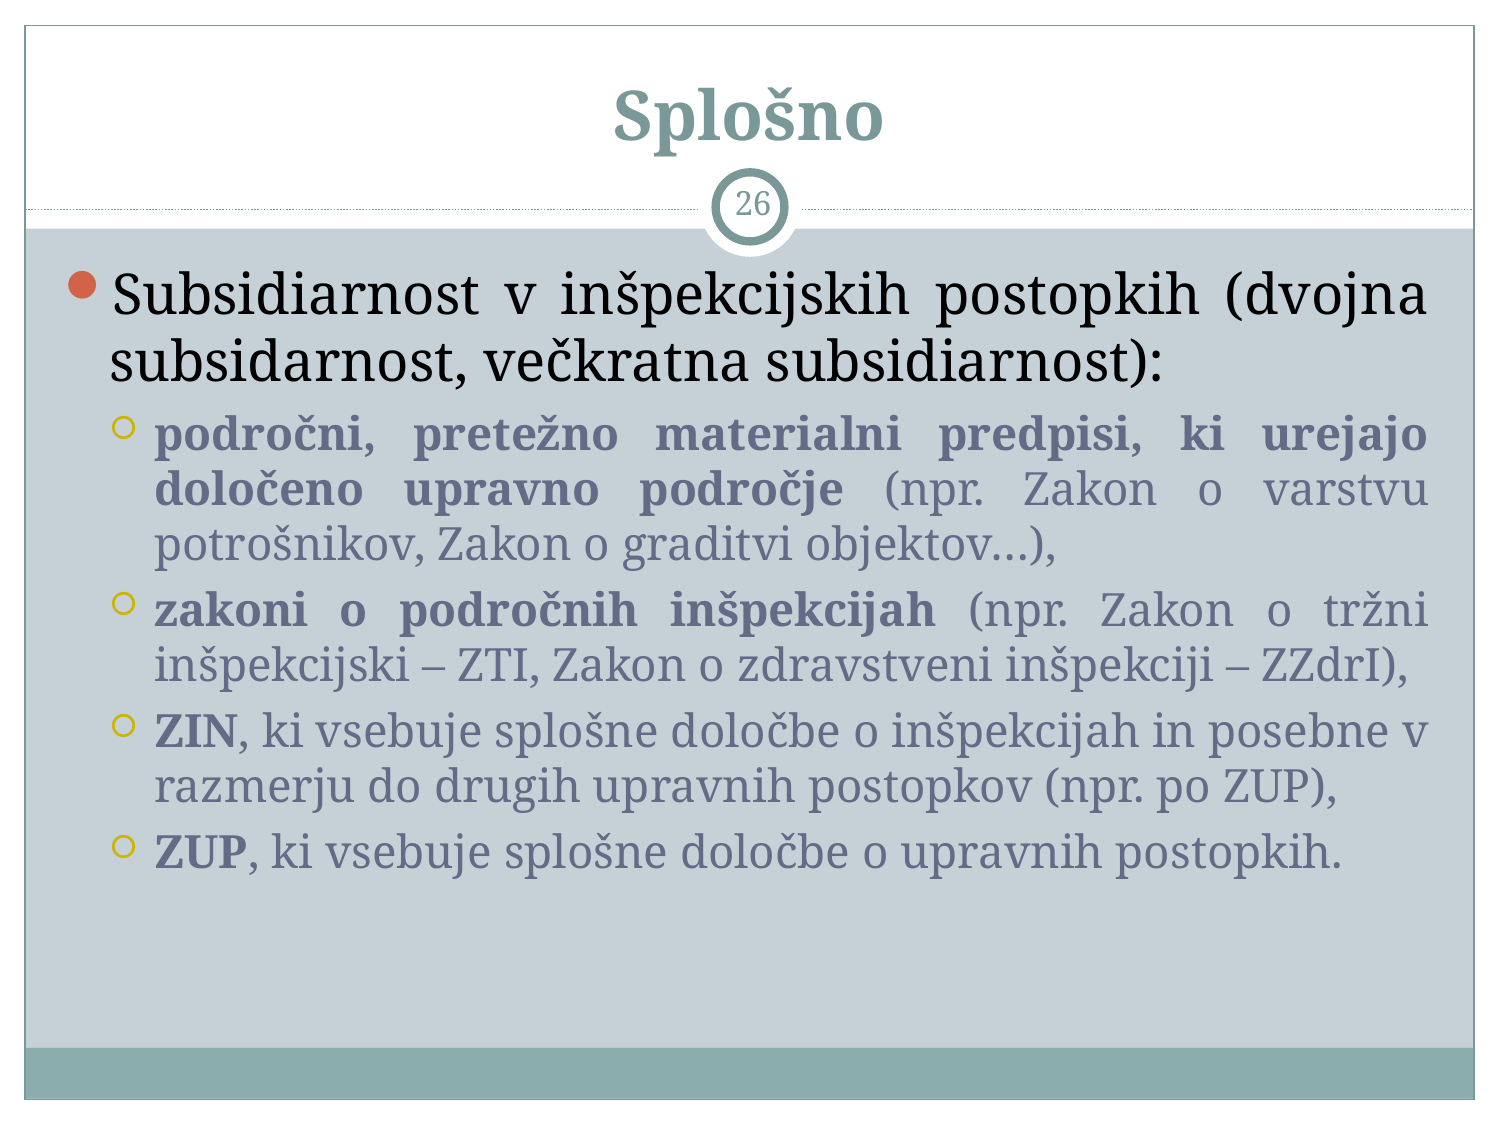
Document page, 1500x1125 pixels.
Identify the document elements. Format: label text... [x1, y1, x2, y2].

text_box <number> [715, 168, 791, 241]
title Splošno [49, 37, 1450, 162]
list Subsidiarnost v inšpekcijskih postopkih (dvojna subsidarnost, večkratna subsidiarnost): področni, pretežno materialni predpisi, ki urejajo določeno upravno področje (npr. Zakon o varstvu potrošnikov, Zakon o graditvi objektov…), zakoni o področnih inšpekcijah (npr. Zakon o tržni inšpekcijski – ZTI, Zakon o zdravstveni inšpekciji – ZZdrI), ZIN, ki vsebuje splošne določbe o inšpekcijah in posebne v razmerju do drugih upravnih postopkov (npr. po ZUP), ZUP, ki vsebuje splošne določbe o upravnih postopkih. [49, 250, 1445, 1071]
